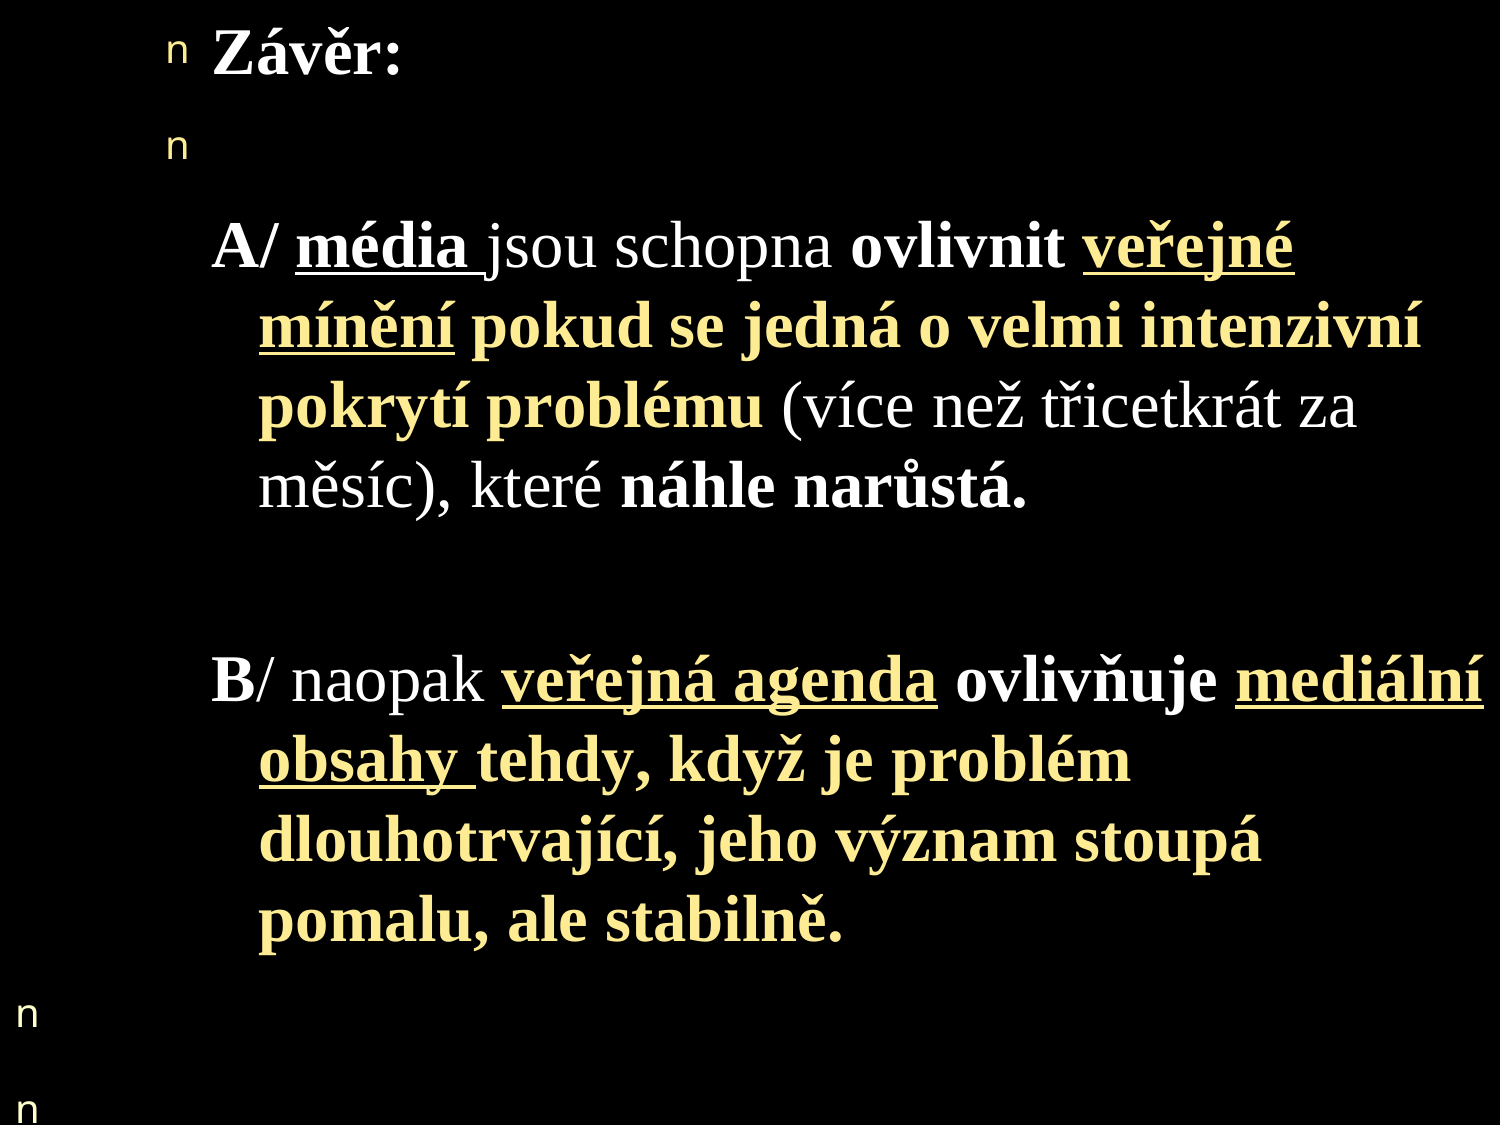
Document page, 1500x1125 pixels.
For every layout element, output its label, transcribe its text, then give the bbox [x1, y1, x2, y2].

list Závěr: A/ média jsou schopna ovlivnit veřejné mínění pokud se jedná o velmi intenzivní pokrytí problému (více než třicetkrát za měsíc), které náhle narůstá. B/ naopak veřejná agenda ovlivňuje mediální obsahy tehdy, když je problém dlouhotrvající, jeho význam stoupá pomalu, ale stabilně. [0, 0, 1500, 1125]
